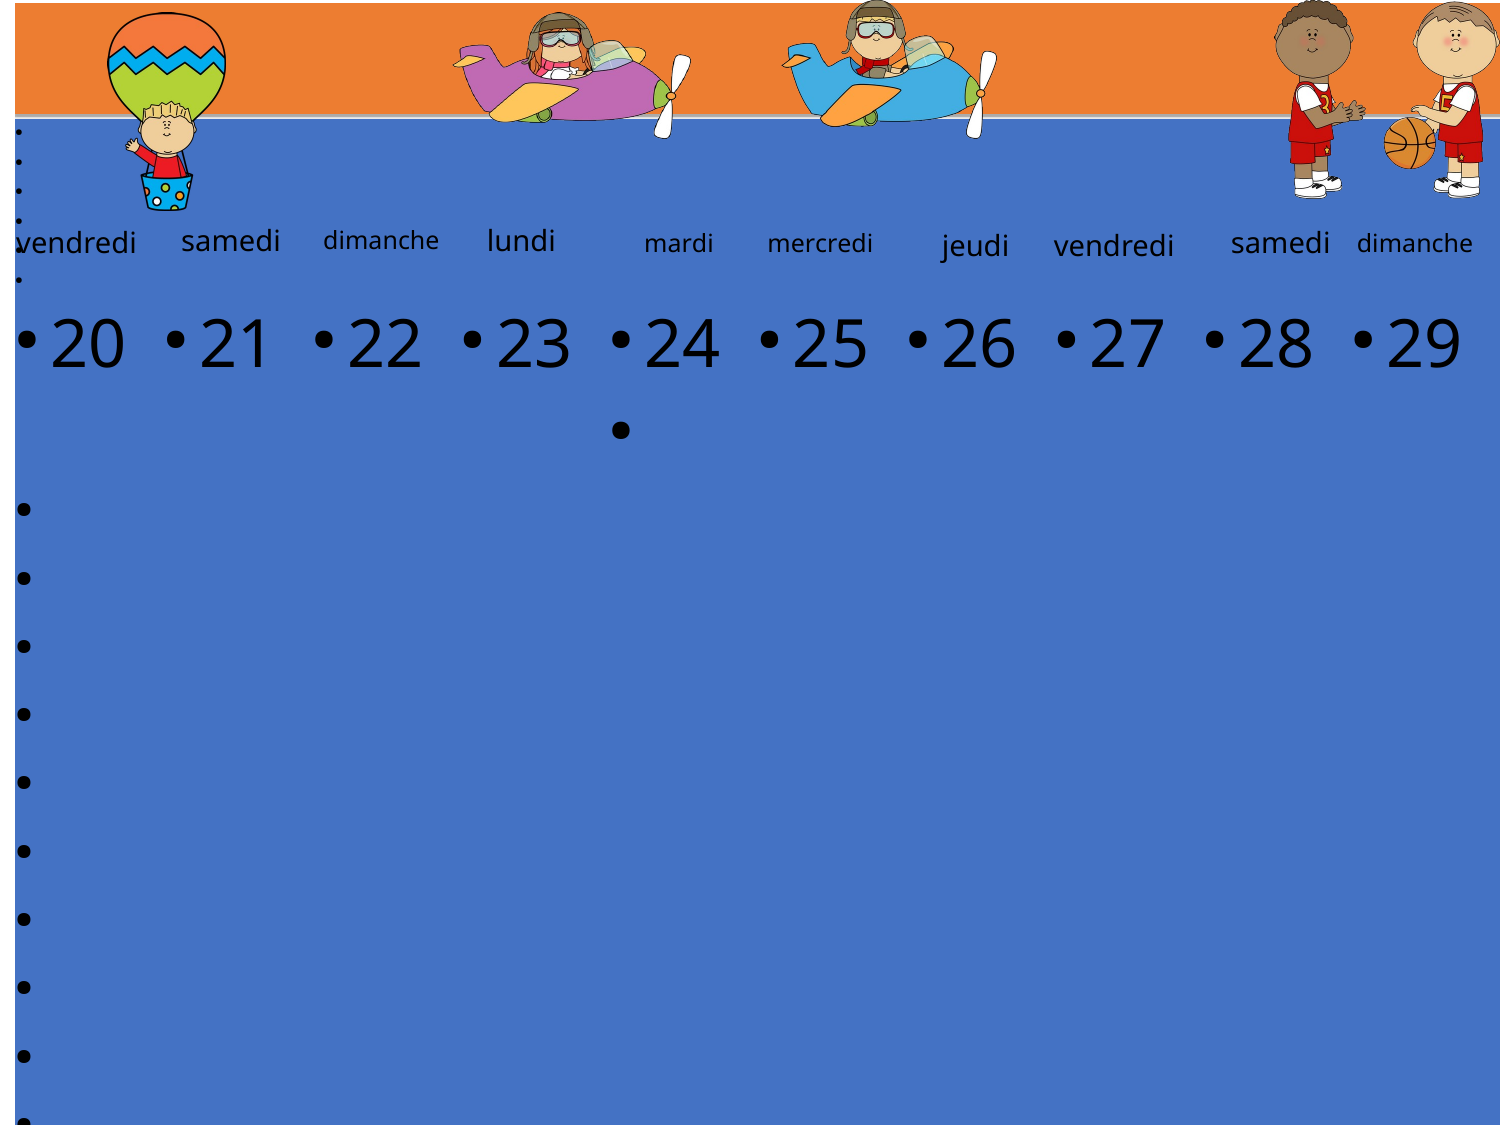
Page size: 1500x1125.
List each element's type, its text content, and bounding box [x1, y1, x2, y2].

text_box [15, 3, 781, 114]
text_box vendredi [1, 217, 152, 267]
table_cell [1203, 478, 1351, 1125]
table_cell 27 [1054, 296, 1203, 478]
text_box mardi [629, 220, 729, 265]
table_header [164, 119, 312, 296]
table_cell 26 [906, 296, 1054, 478]
table_header [906, 119, 1054, 296]
table_cell [1054, 478, 1203, 1125]
text_box mercredi [752, 220, 889, 265]
table_cell 23 [461, 296, 609, 478]
table_header [1203, 119, 1351, 296]
text_box [997, 3, 1274, 114]
table_cell 24 [609, 296, 758, 478]
text_box samedi [166, 215, 296, 265]
table_header [1054, 119, 1203, 296]
table_cell 29 [1351, 296, 1500, 478]
table_cell [609, 478, 758, 1125]
picture [1274, 0, 1500, 199]
text_box vendredi [1039, 220, 1190, 270]
table_cell 21 [164, 296, 312, 478]
table_cell [312, 478, 461, 1125]
table_cell [1351, 478, 1500, 1125]
table_header [461, 139, 609, 296]
picture [153, 197, 160, 206]
table_cell [15, 478, 164, 1125]
table_header [15, 119, 164, 296]
text_box samedi [1216, 217, 1346, 267]
text_box dimanche [308, 217, 455, 262]
table_header [609, 119, 758, 296]
table_cell [461, 478, 609, 1125]
picture [175, 191, 183, 199]
table_cell 20 [15, 296, 164, 478]
text_box dimanche [1342, 220, 1489, 265]
table_header [758, 119, 906, 296]
table_cell 28 [1203, 296, 1351, 478]
table_cell [164, 478, 312, 1125]
picture [107, 12, 226, 211]
table_header [312, 119, 461, 296]
text_box lundi [472, 215, 571, 265]
table_cell [906, 478, 1054, 1125]
picture [161, 183, 170, 191]
table_header [1351, 199, 1500, 296]
table_cell 25 [758, 296, 906, 478]
table_cell 22 [312, 296, 461, 478]
table_cell [758, 478, 906, 1125]
picture [452, 12, 691, 139]
picture [781, 0, 997, 139]
text_box jeudi [927, 220, 1025, 270]
